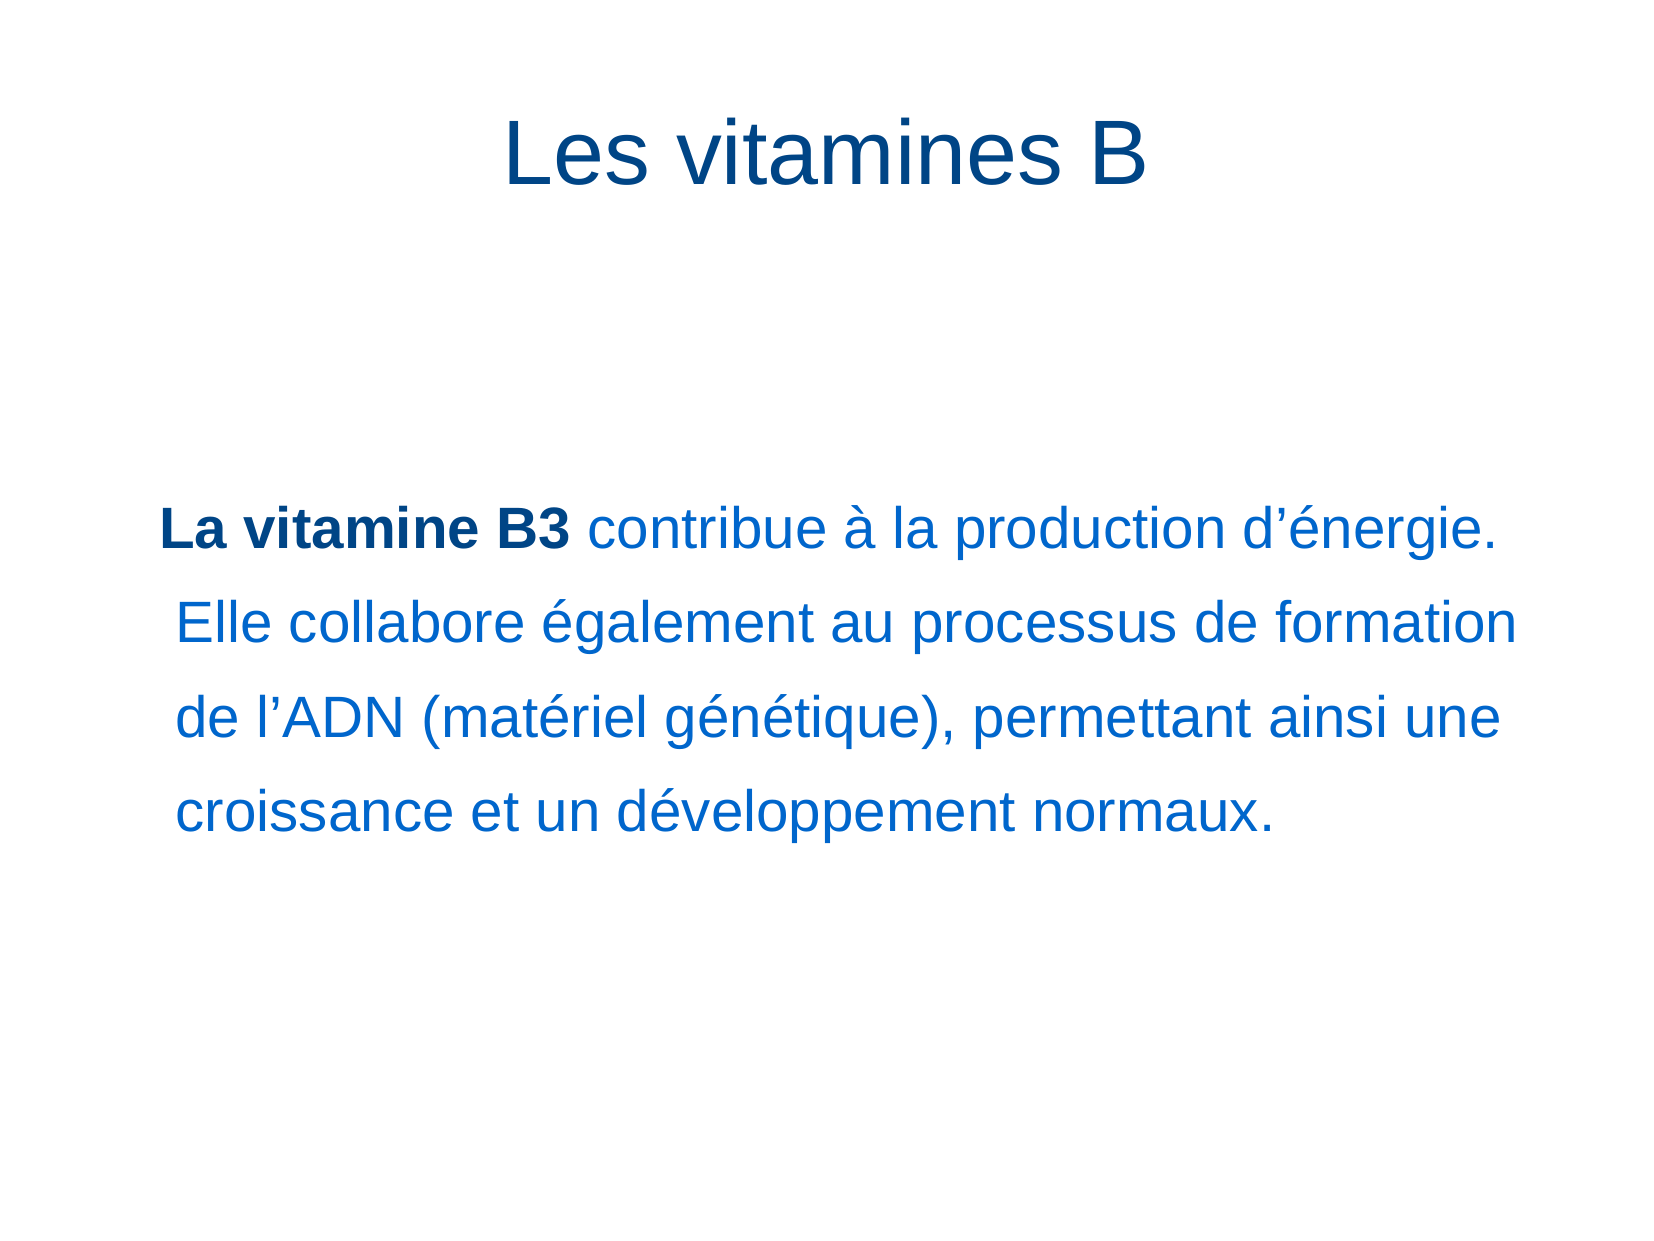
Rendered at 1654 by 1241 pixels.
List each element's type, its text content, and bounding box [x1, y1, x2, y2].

title Les vitamines B [82, 49, 1571, 257]
list La vitamine B3 contribue à la production d’énergie. Elle collabore également au processus de formation de l’ADN (matériel génétique), permettant ainsi une croissance et un développement normaux. [88, 495, 1577, 1034]
